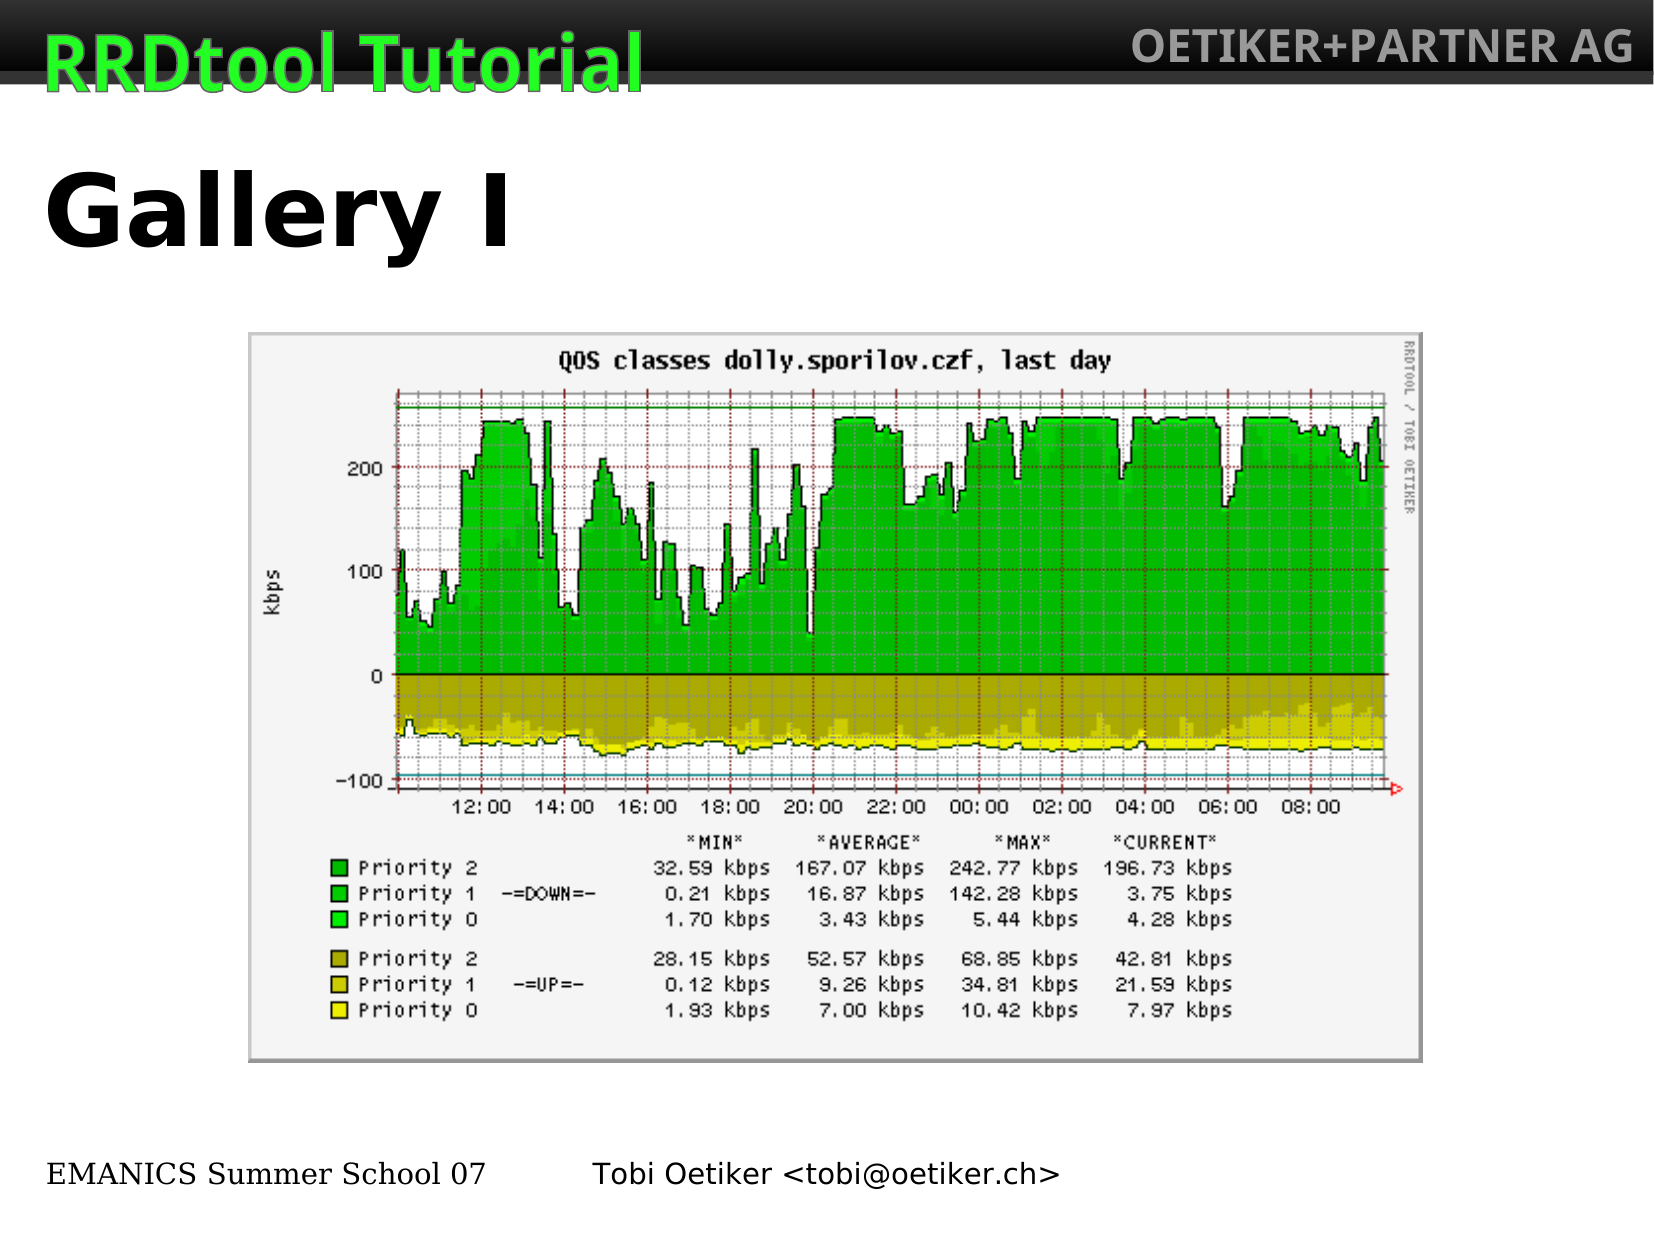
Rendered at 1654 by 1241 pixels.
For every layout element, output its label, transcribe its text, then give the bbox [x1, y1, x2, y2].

picture [248, 332, 1423, 1063]
title Gallery I [43, 137, 1582, 287]
